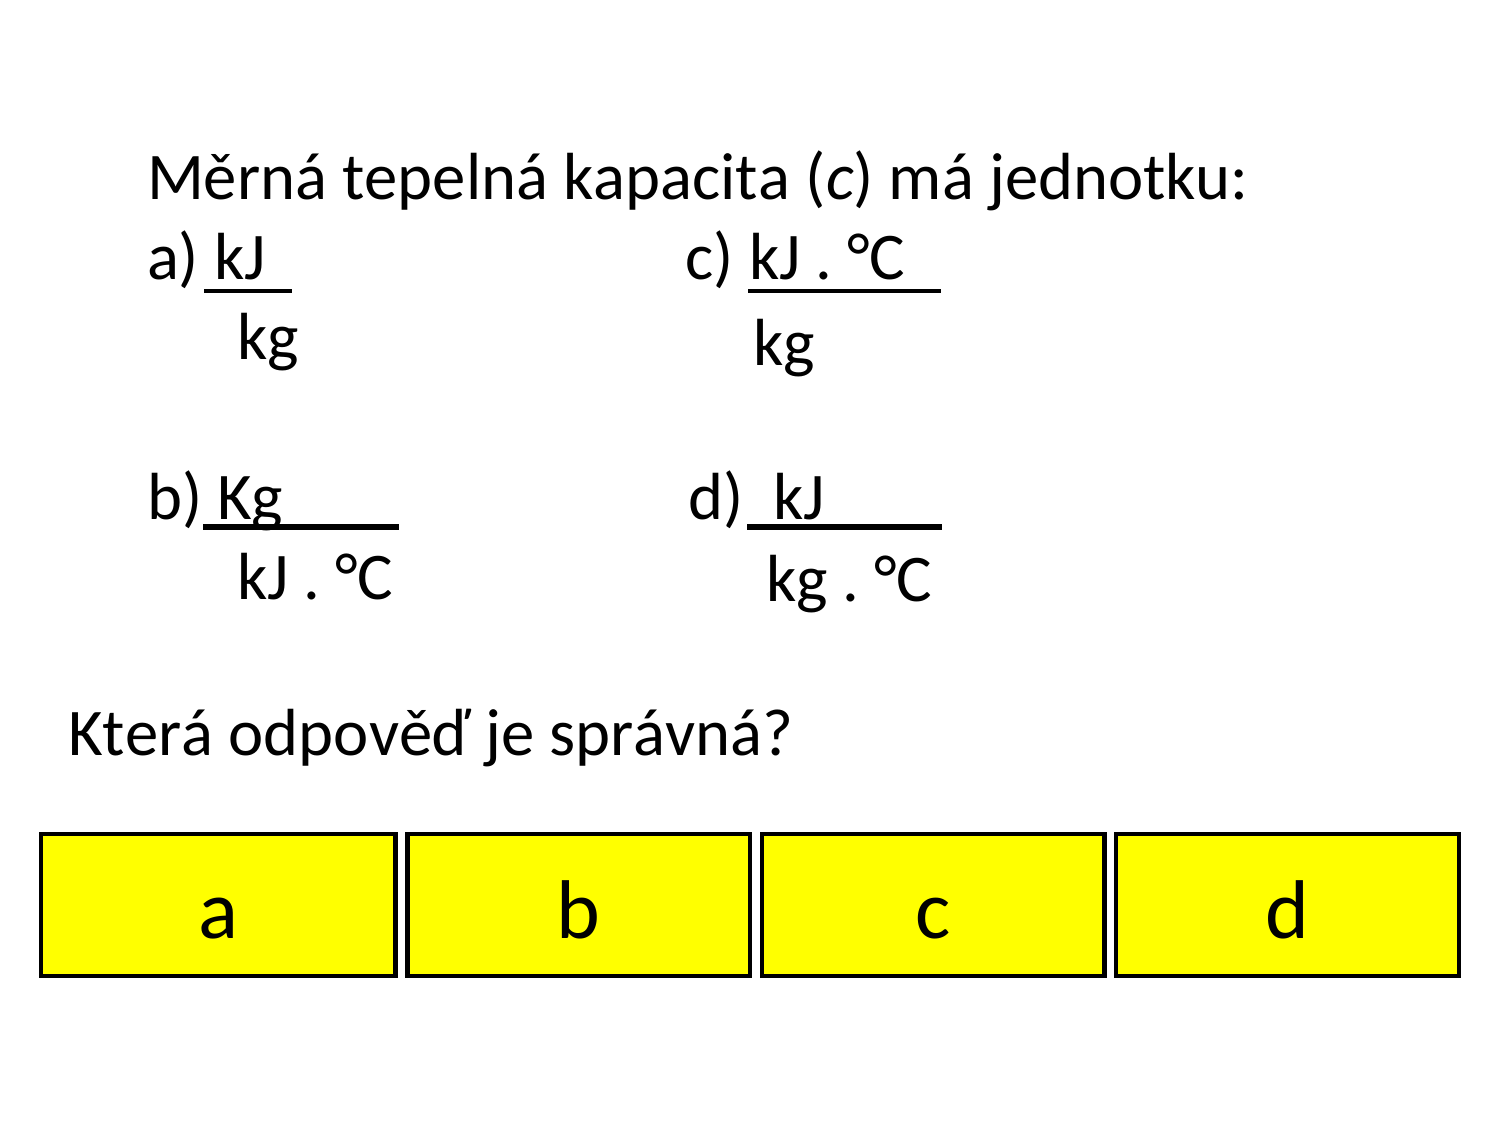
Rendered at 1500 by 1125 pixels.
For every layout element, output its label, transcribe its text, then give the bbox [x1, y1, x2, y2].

text_box c [761, 834, 1105, 977]
text_box Měrná tepelná kapacita (c) má jednotku: kJ c) kJ . °C kg Kg d) kJ kJ . °C [132, 125, 1264, 781]
text_box b [407, 834, 750, 977]
text_box Která odpověď je správná? [53, 680, 810, 777]
text_box kg . °C [751, 527, 948, 623]
text_box a [41, 834, 396, 977]
text_box d [1116, 834, 1459, 977]
text_box kg [738, 290, 831, 387]
